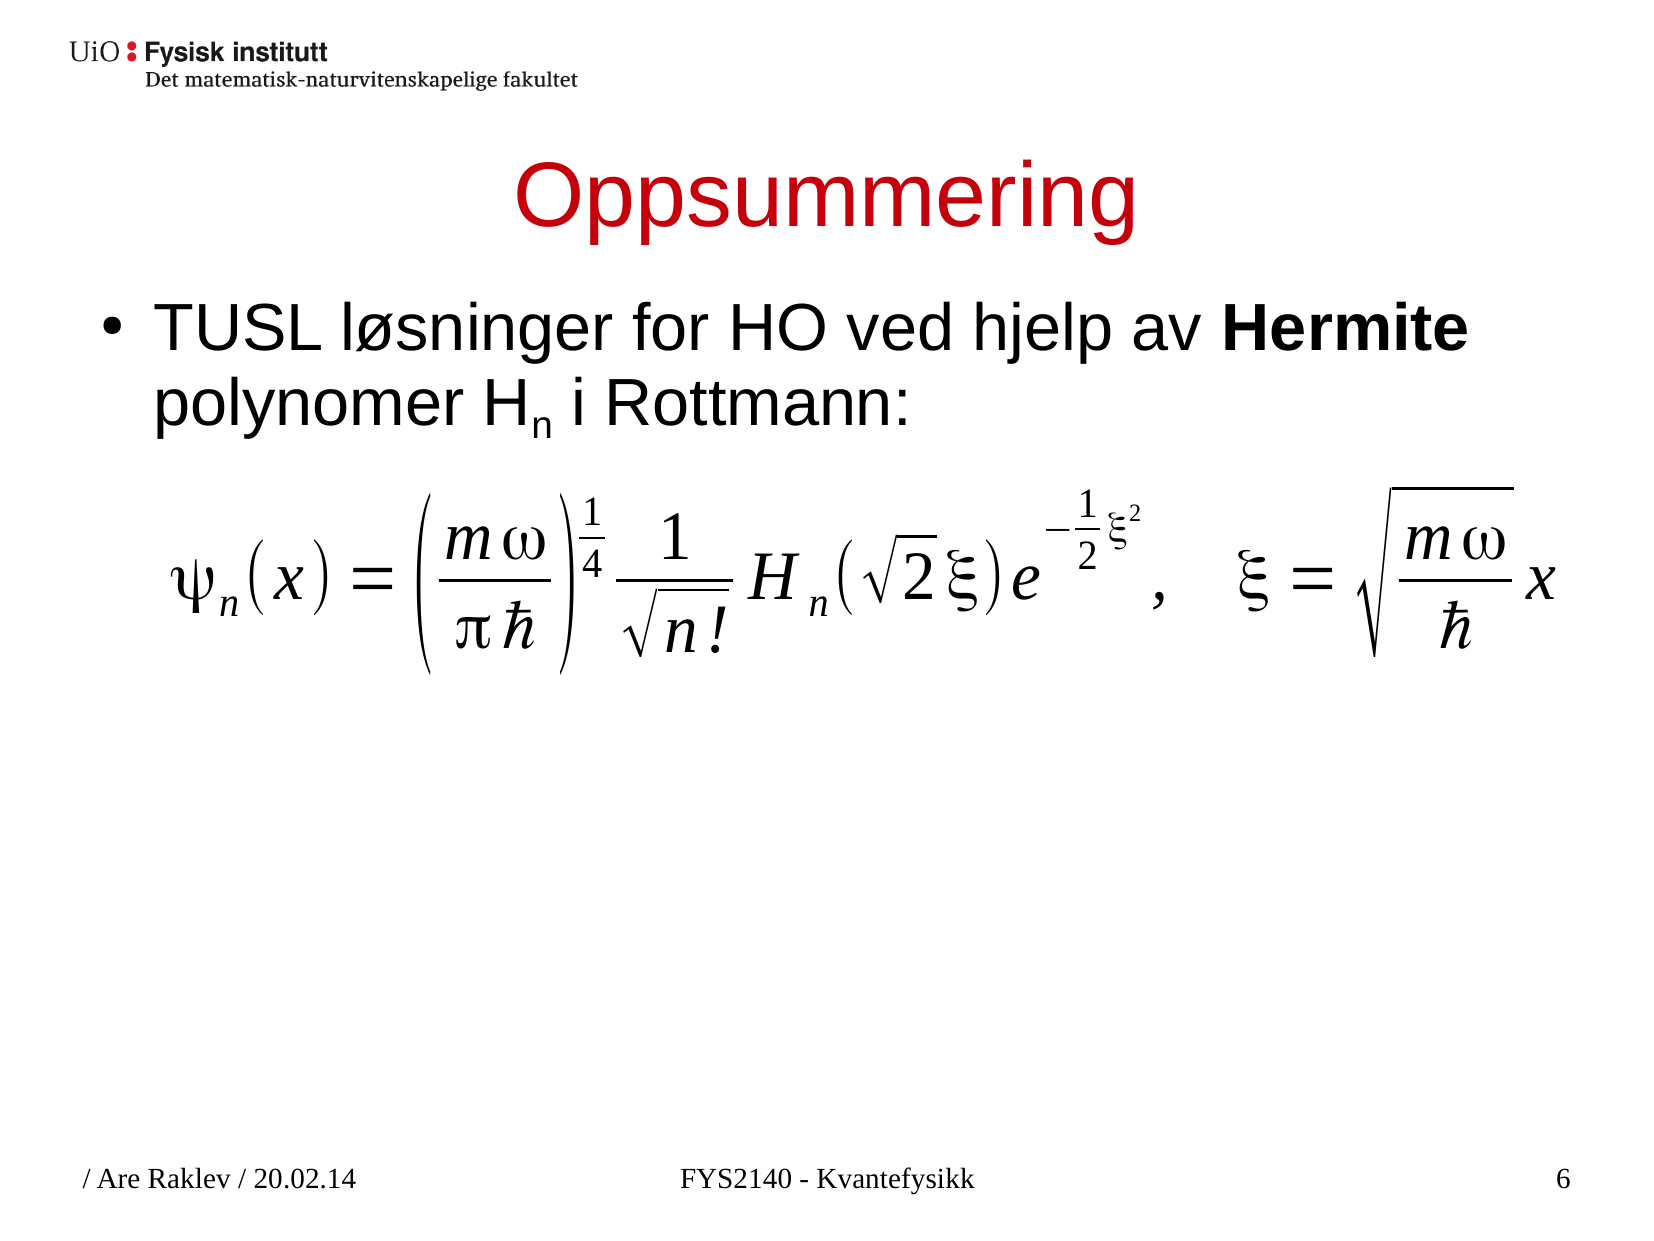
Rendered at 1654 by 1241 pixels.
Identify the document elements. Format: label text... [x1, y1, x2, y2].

picture [68, 37, 581, 93]
chart [162, 480, 1566, 680]
list TUSL løsninger for HO ved hjelp av Hermite polynomer Hn i Rottmann: [82, 290, 1576, 1094]
title Oppsummering [82, 90, 1571, 290]
